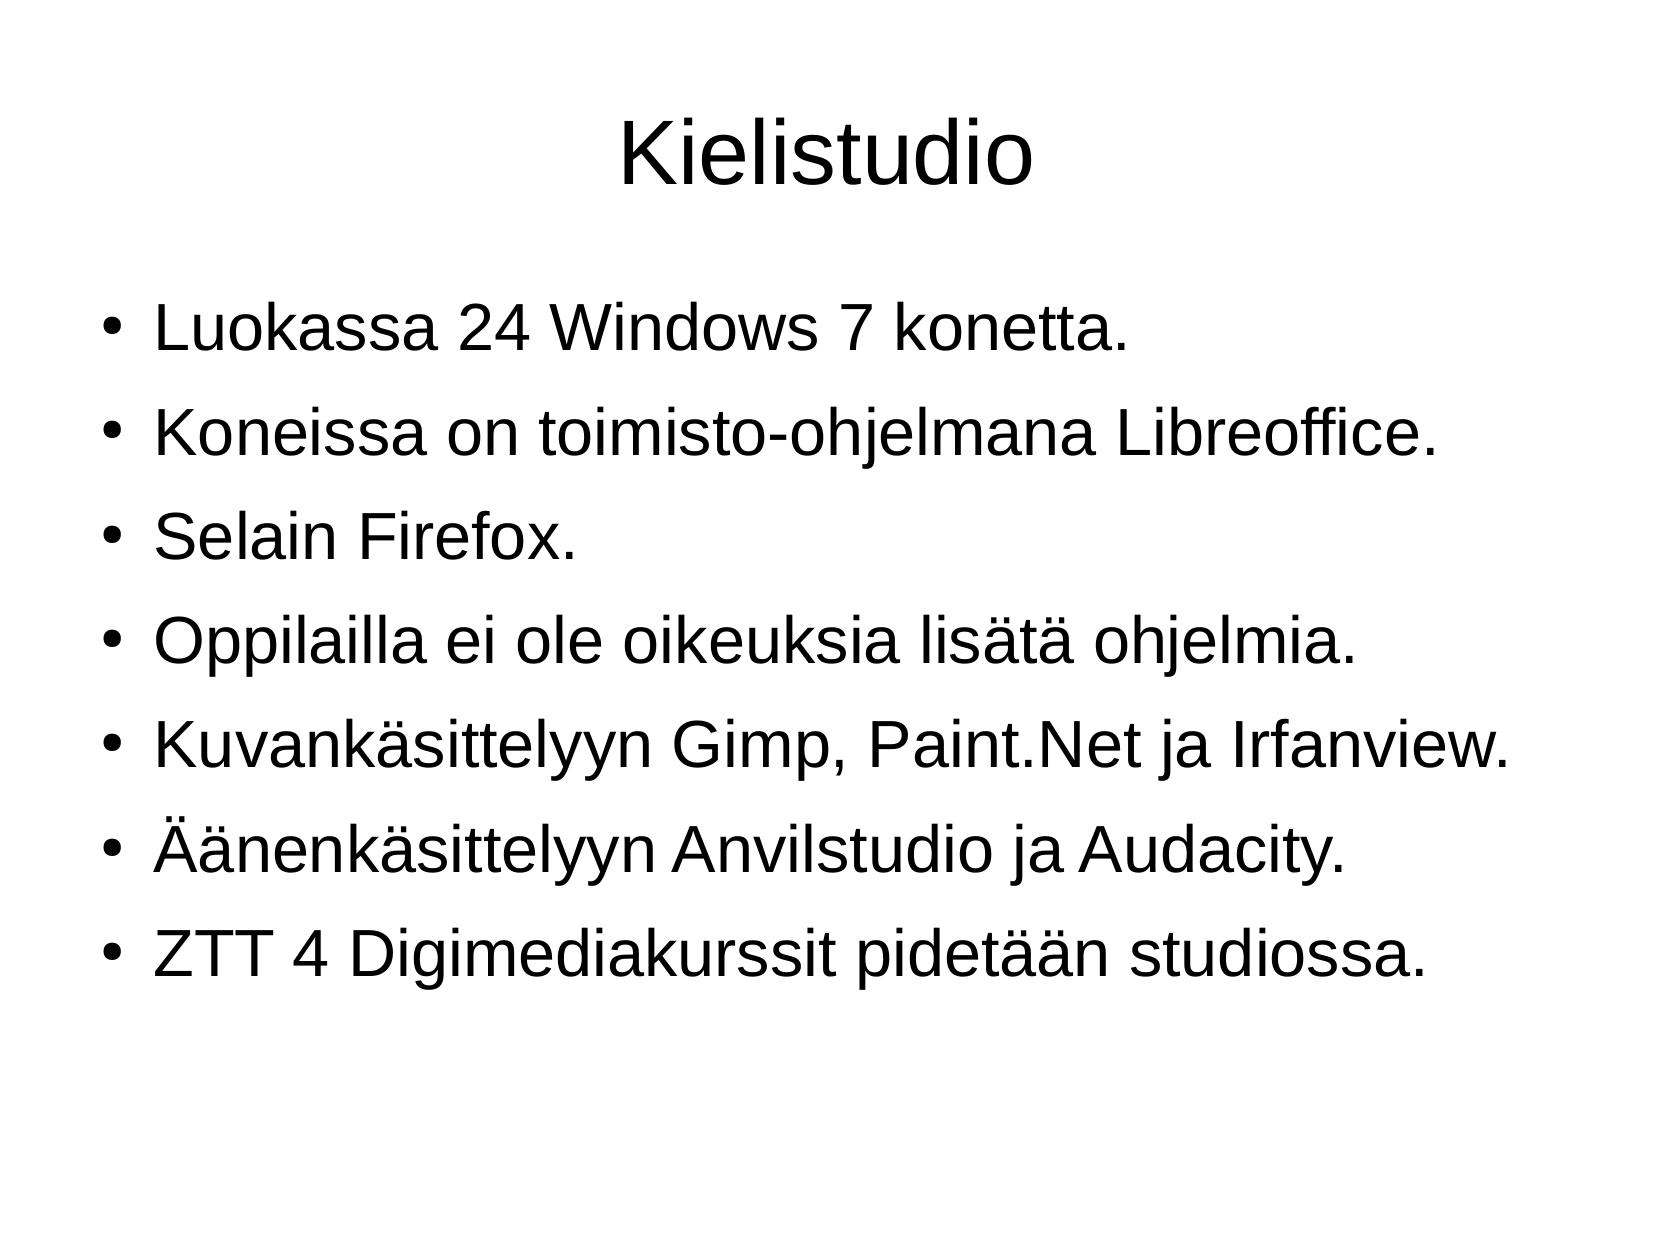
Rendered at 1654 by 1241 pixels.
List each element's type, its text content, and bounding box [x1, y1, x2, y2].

list Luokassa 24 Windows 7 konetta. Koneissa on toimisto-ohjelmana Libreoffice. Selain Firefox. Oppilailla ei ole oikeuksia lisätä ohjelmia. Kuvankäsittelyyn Gimp, Paint.Net ja Irfanview. Äänenkäsittelyyn Anvilstudio ja Audacity. ZTT 4 Digimediakurssit pidetään studiossa. [82, 290, 1571, 1010]
title Kielistudio [82, 49, 1571, 257]
